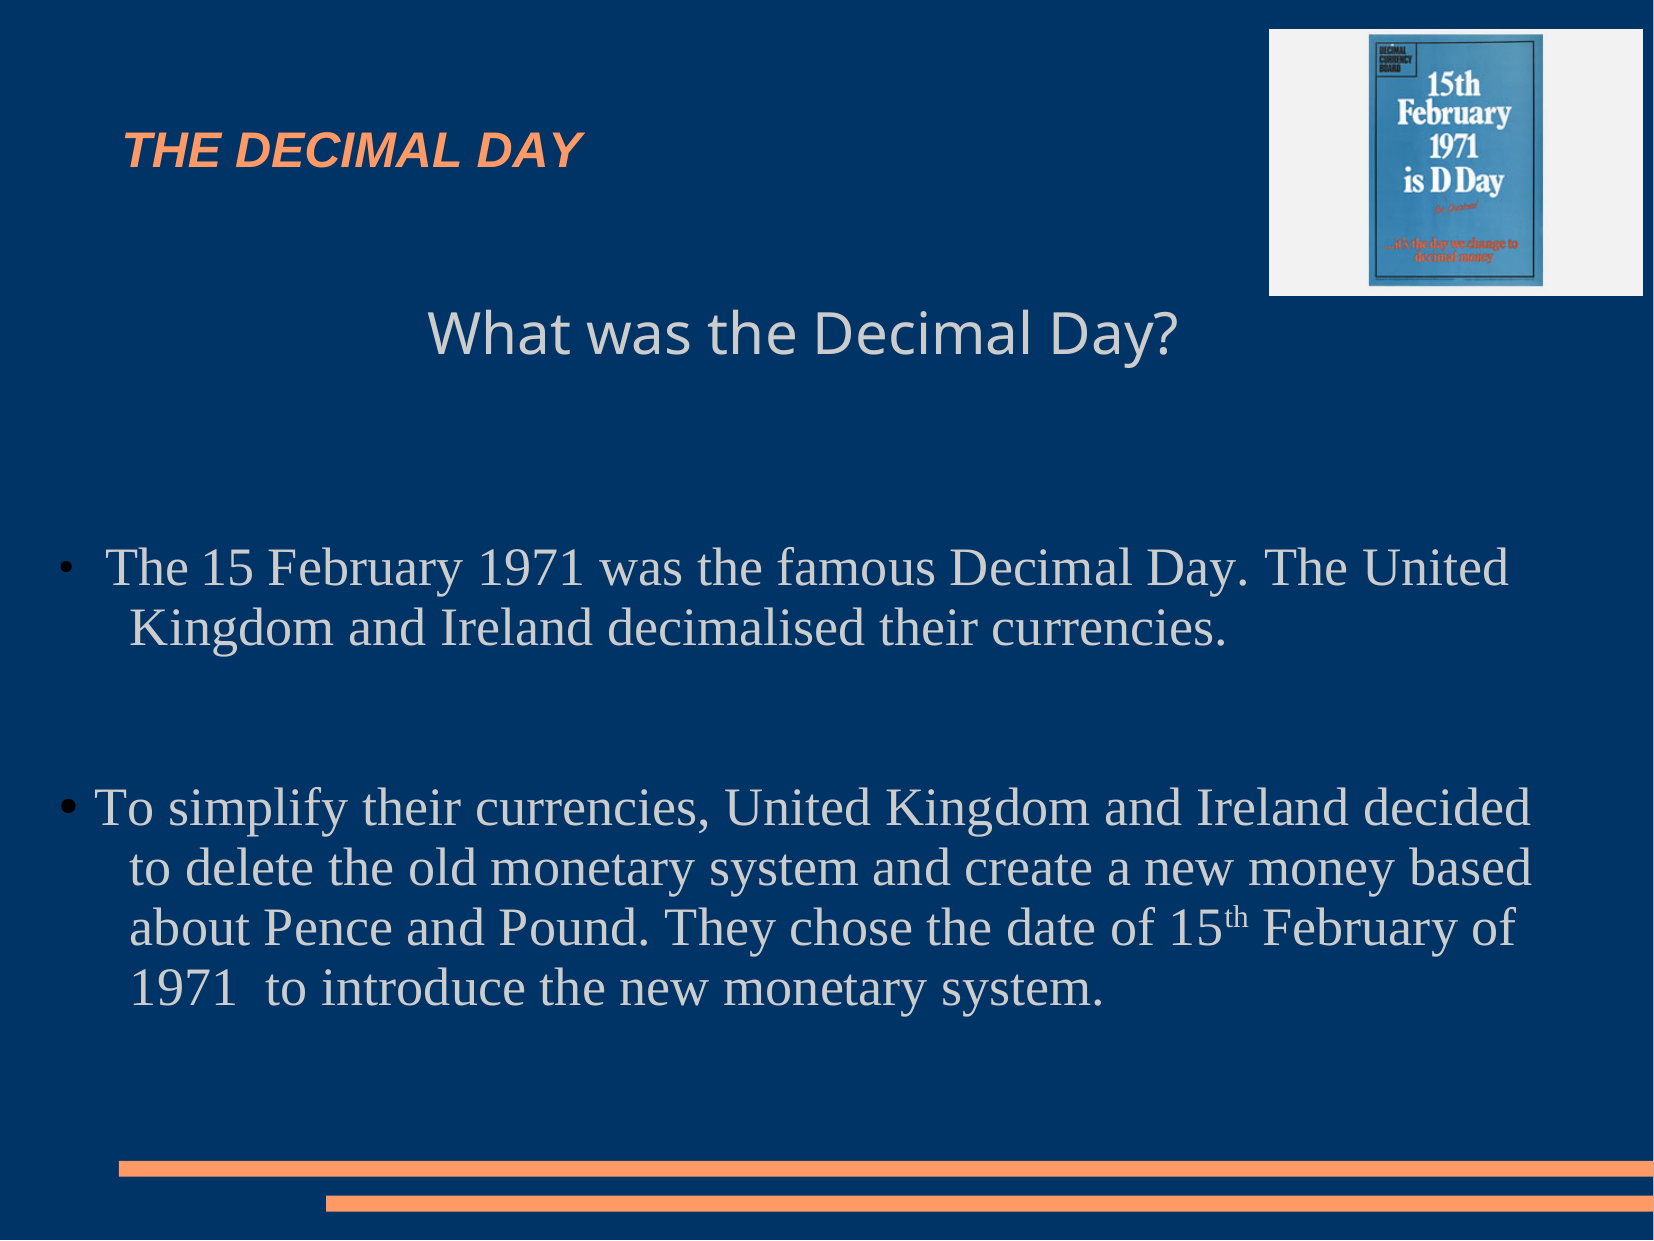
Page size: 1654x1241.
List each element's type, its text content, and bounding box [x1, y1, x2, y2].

picture [1269, 29, 1643, 296]
subtitle What was the Decimal Day? The 15 February 1971 was the famous Decimal Day. The United Kingdom and Ireland decimalised their currencies. To simplify their currencies, United Kingdom and Ireland decided to delete the old monetary system and create a new money based about Pence and Pound. They chose the date of 15th February of 1971 to introduce the new monetary system. [59, 280, 1548, 1241]
title THE DECIMAL DAY [121, 46, 1269, 254]
